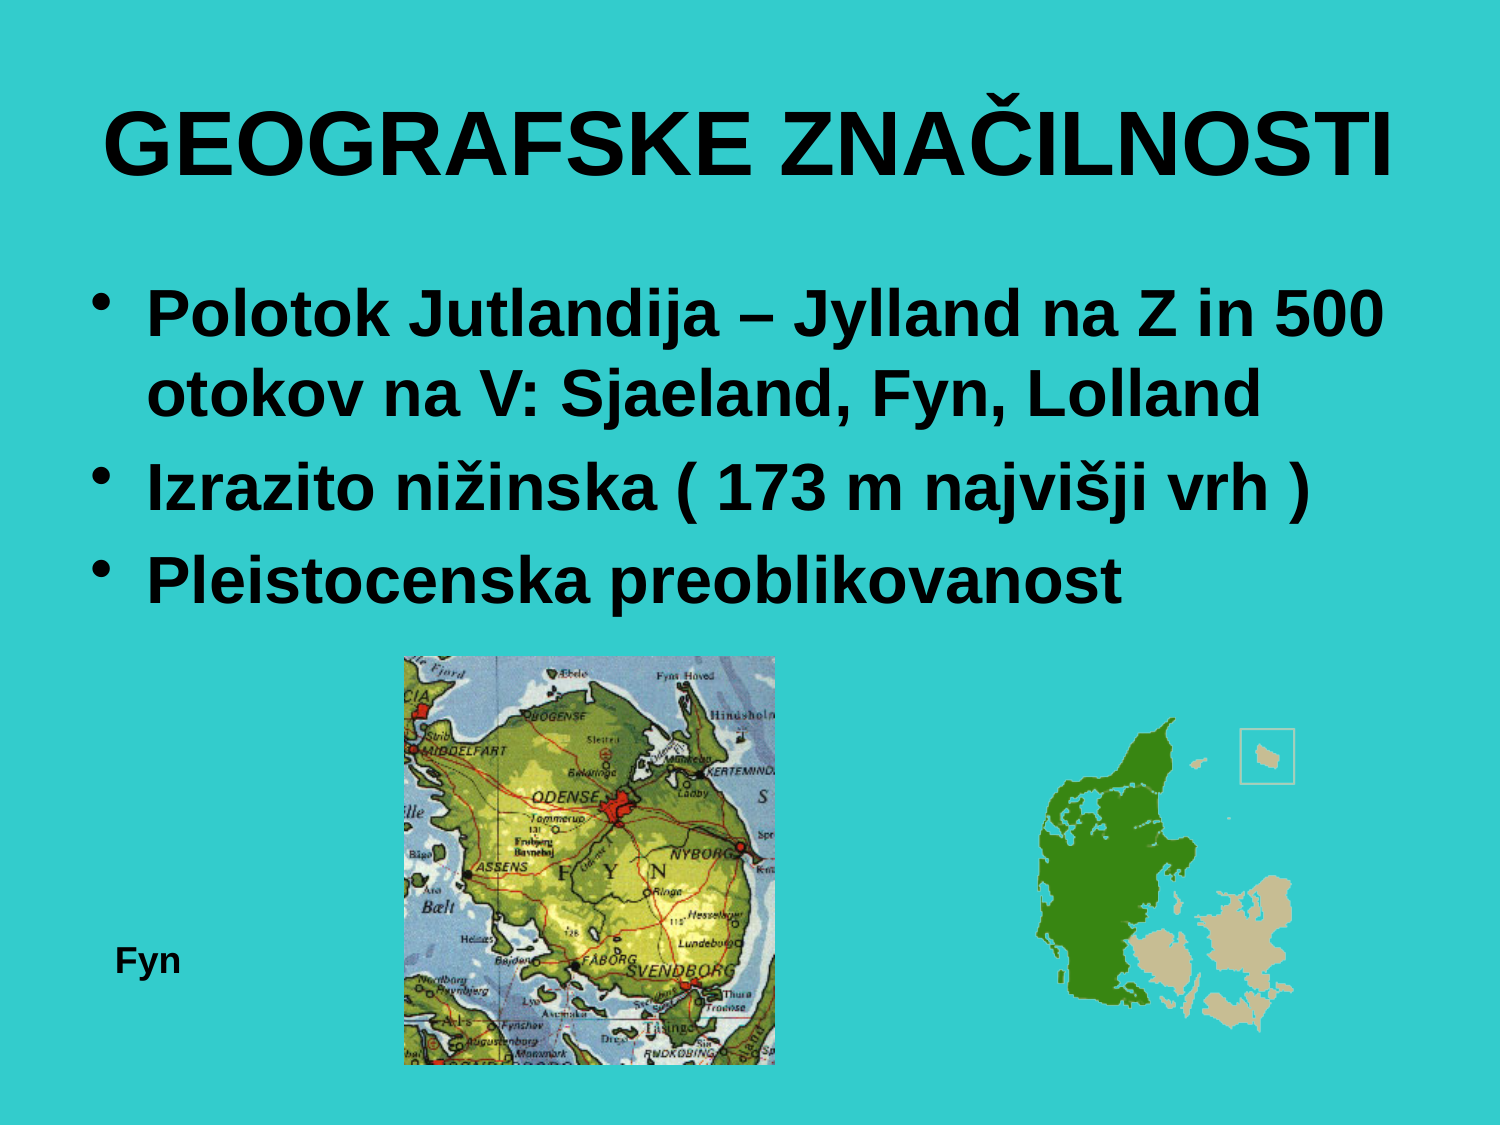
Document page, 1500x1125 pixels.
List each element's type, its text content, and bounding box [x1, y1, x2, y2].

title GEOGRAFSKE ZNAČILNOSTI [75, 45, 1425, 233]
picture [404, 656, 775, 1065]
list Polotok Jutlandija – Jylland na Z in 500 otokov na V: Sjaeland, Fyn, Lolland Izrazito nižinska ( 173 m najvišji vrh ) Pleistocenska preoblikovanost [75, 262, 1425, 1005]
picture [1033, 716, 1303, 1034]
text_box Fyn [100, 928, 349, 989]
